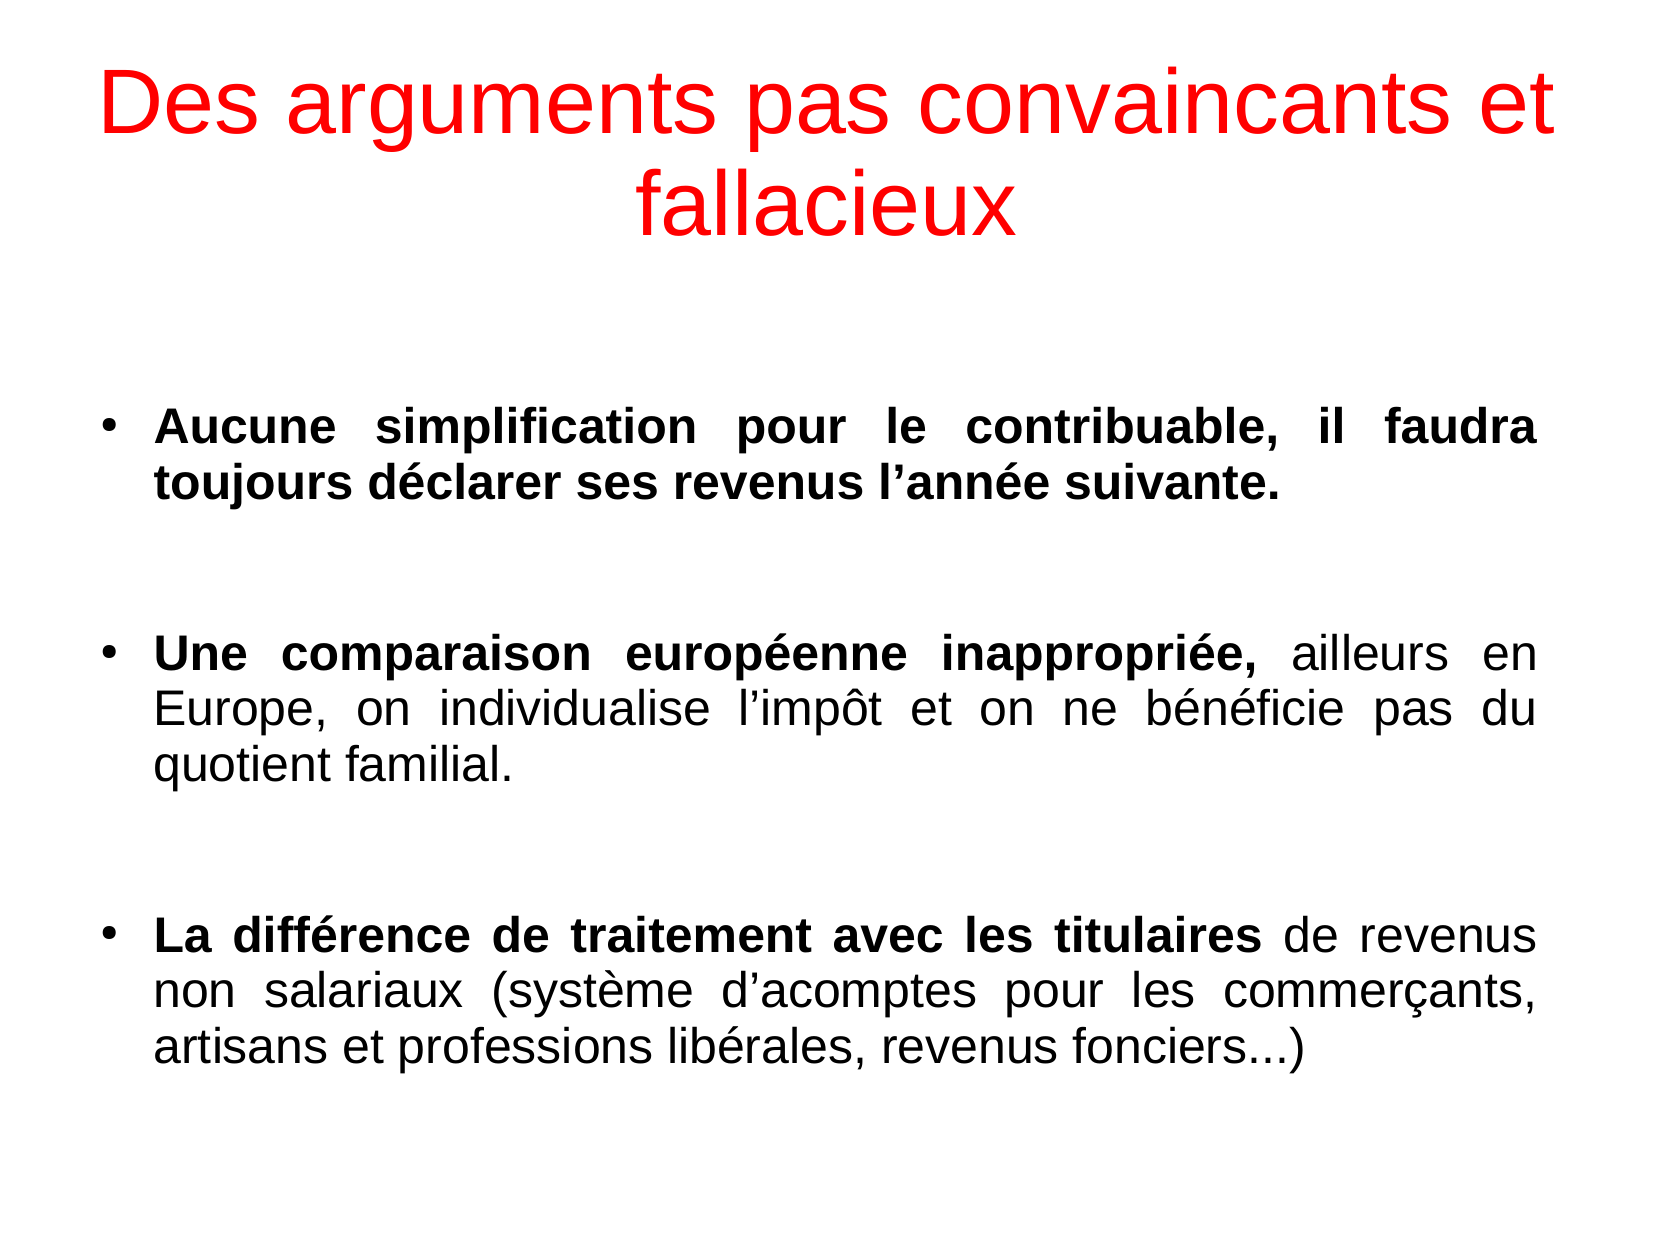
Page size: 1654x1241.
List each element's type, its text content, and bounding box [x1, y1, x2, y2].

title Des arguments pas convaincants et fallacieux [82, 49, 1571, 257]
list Aucune simplification pour le contribuable, il faudra toujours déclarer ses revenus l’année suivante. Une comparaison européenne inappropriée, ailleurs en Europe, on individualise l’impôt et on ne bénéficie pas du quotient familial. La différence de traitement avec les titulaires de revenus non salariaux (système d’acomptes pour les commerçants, artisans et professions libérales, revenus fonciers...) [82, 294, 1538, 1193]
